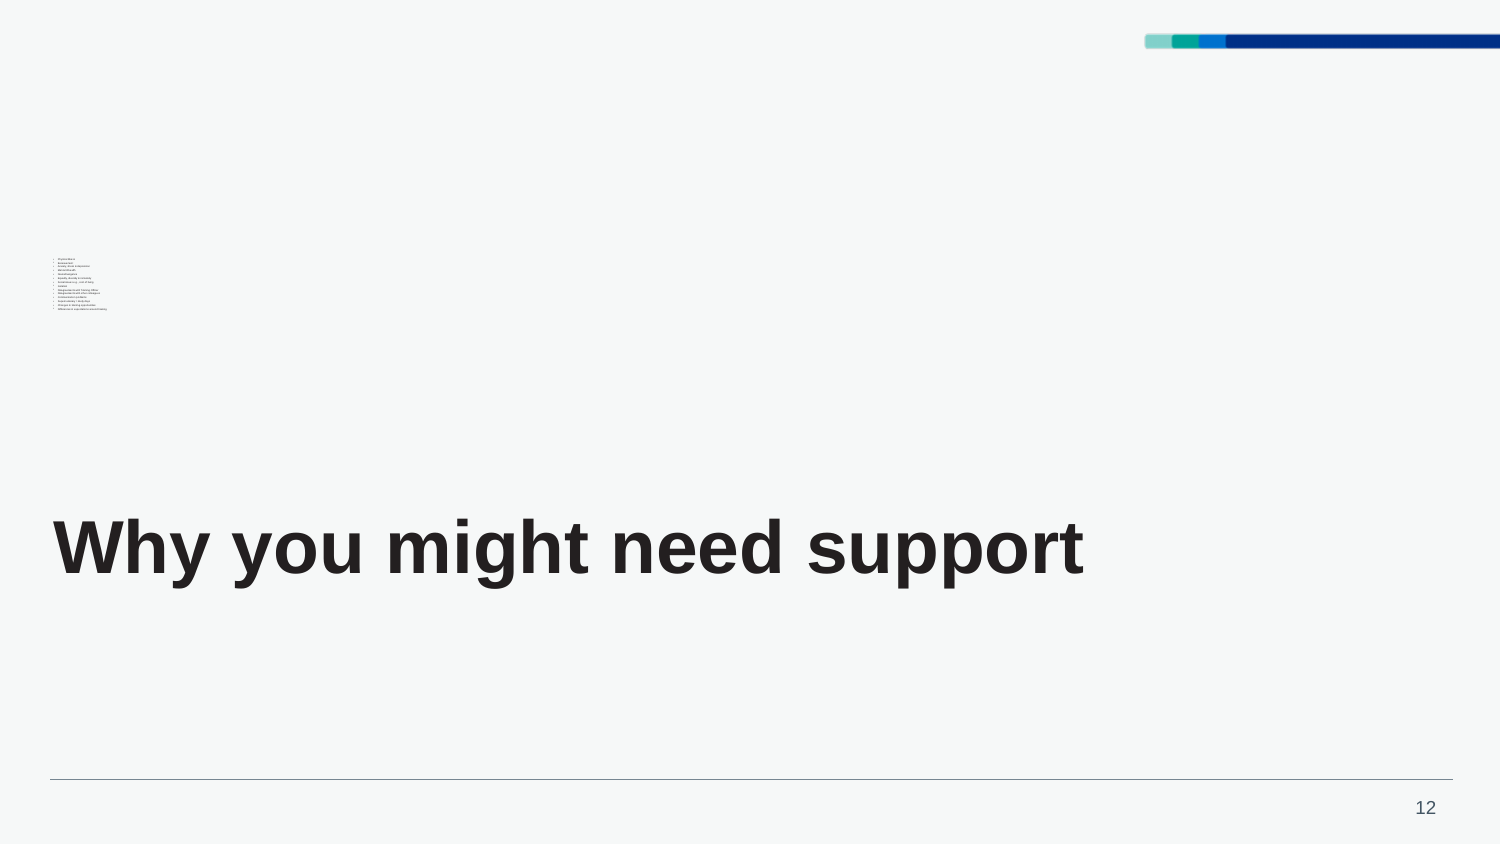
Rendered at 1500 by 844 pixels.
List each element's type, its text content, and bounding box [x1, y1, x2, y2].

list Physical illness Bereavement Anxiety, stress & depression Mental ill-health Neurodivergence Equality, diversity & inclusivity Social issues e.g., cost of living Isolation Disagreements with Training Officer Disagreements with other colleagues Communication problems Supernumerary / study days Changes in training opportunities Differences in expectations around training [53, 186, 1456, 761]
title Why you might need support [48, 35, 1452, 143]
